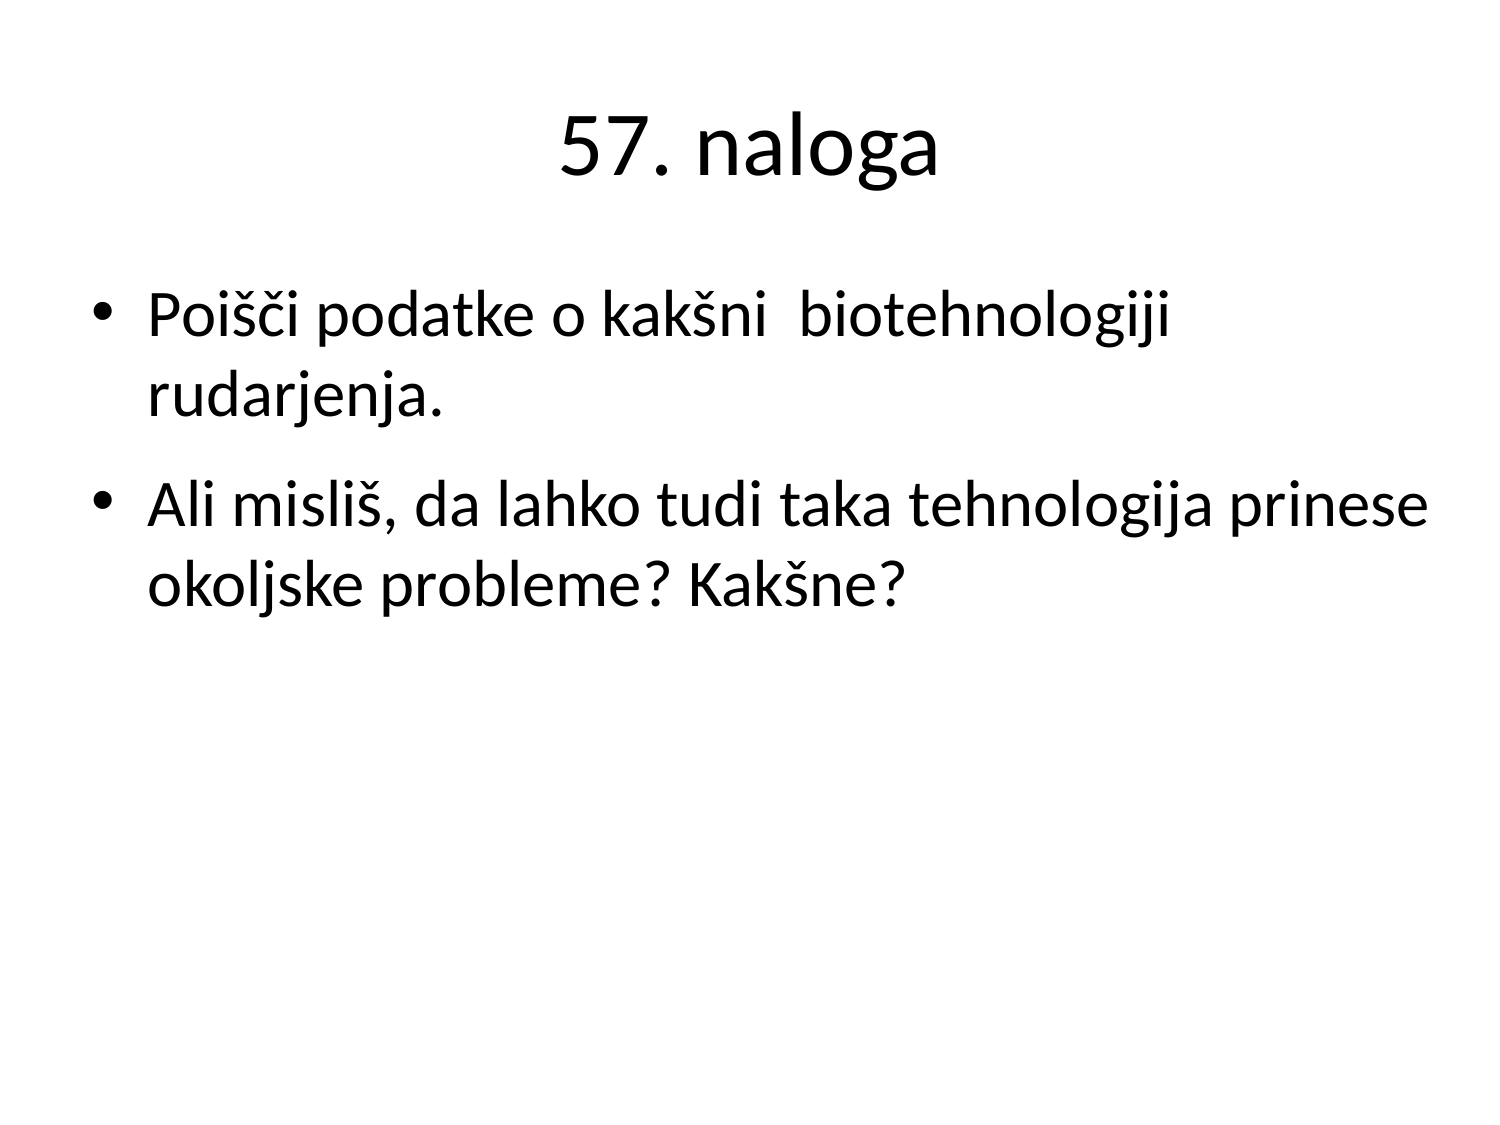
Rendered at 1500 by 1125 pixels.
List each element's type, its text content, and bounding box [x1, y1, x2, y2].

list Poišči podatke o kakšni biotehnologiji rudarjenja. Ali misliš, da lahko tudi taka tehnologija prinese okoljske probleme? Kakšne? [76, 262, 1500, 1005]
title 57. naloga [75, 45, 1425, 233]
